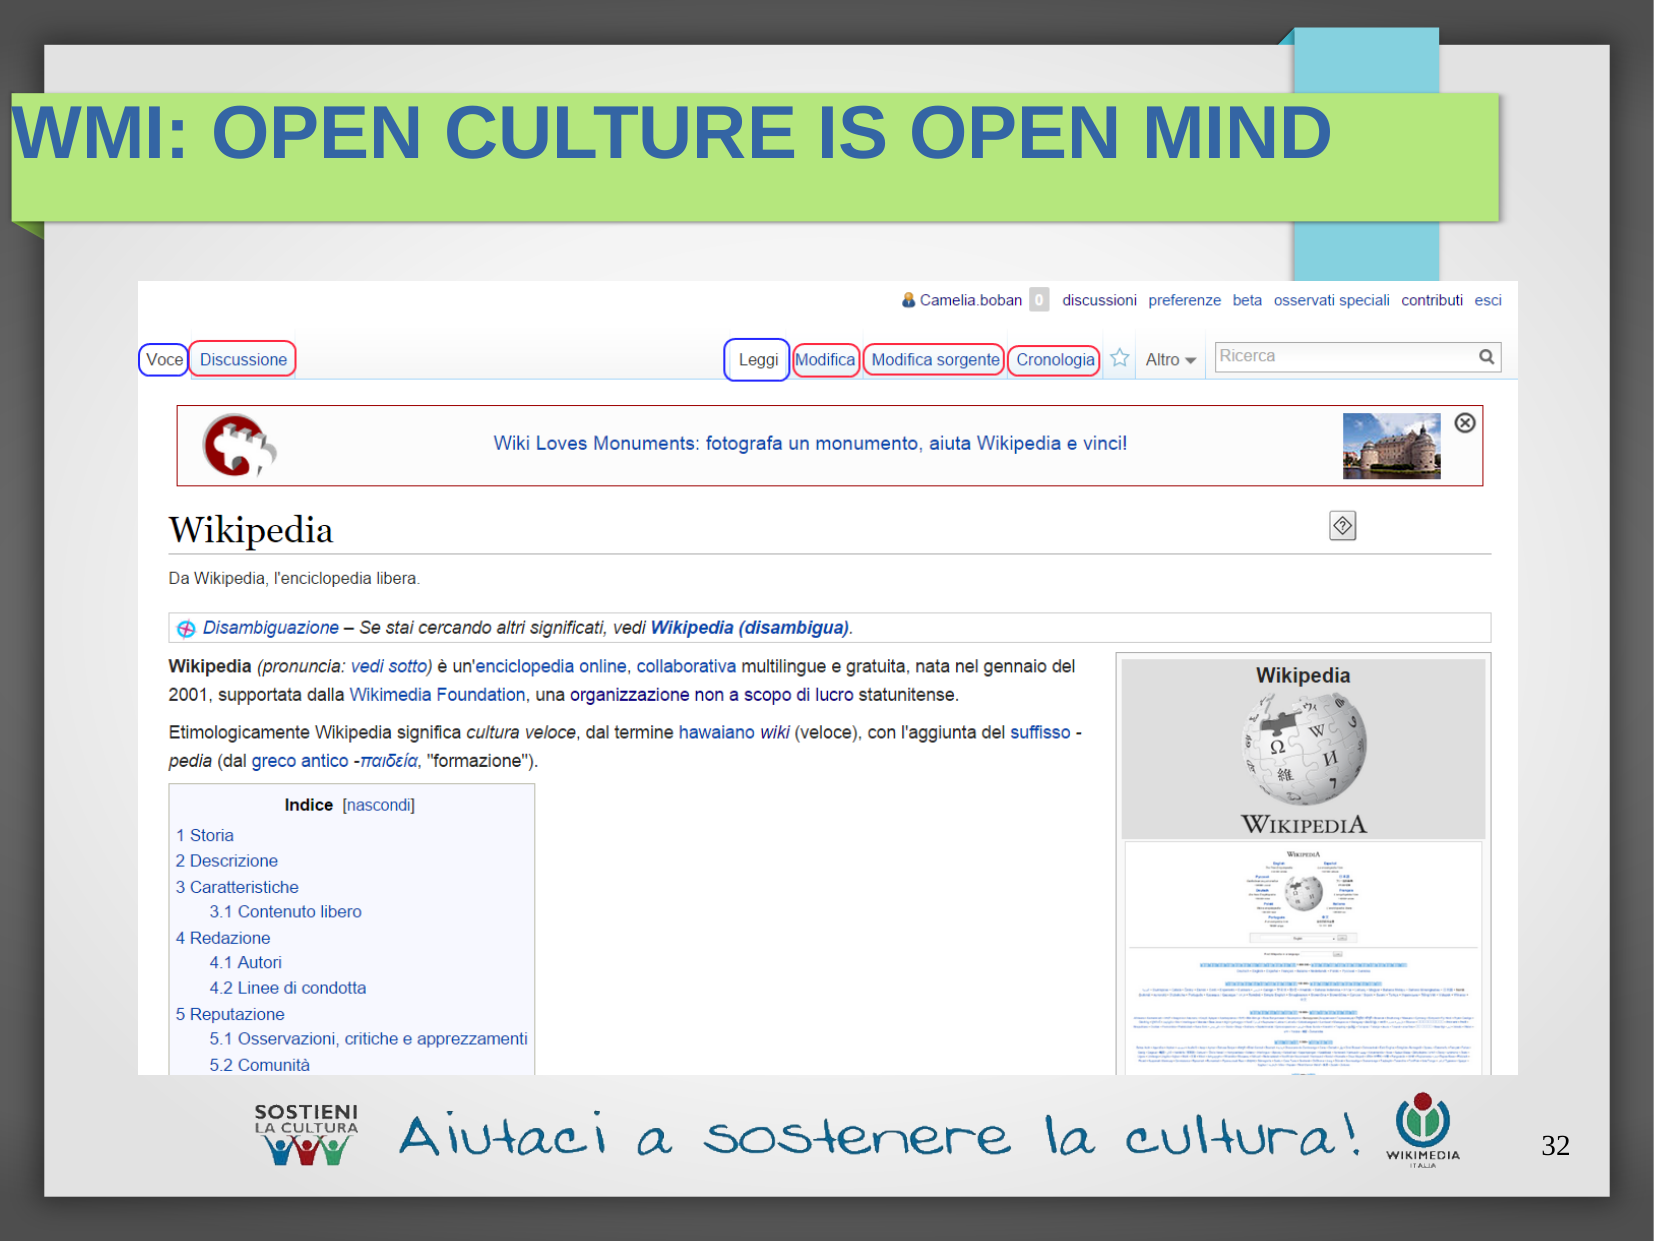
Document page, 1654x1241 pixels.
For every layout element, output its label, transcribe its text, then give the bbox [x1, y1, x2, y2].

title WMI: OPEN CULTURE IS OPEN MIND [11, 17, 1642, 249]
picture [0, 0, 1654, 1241]
